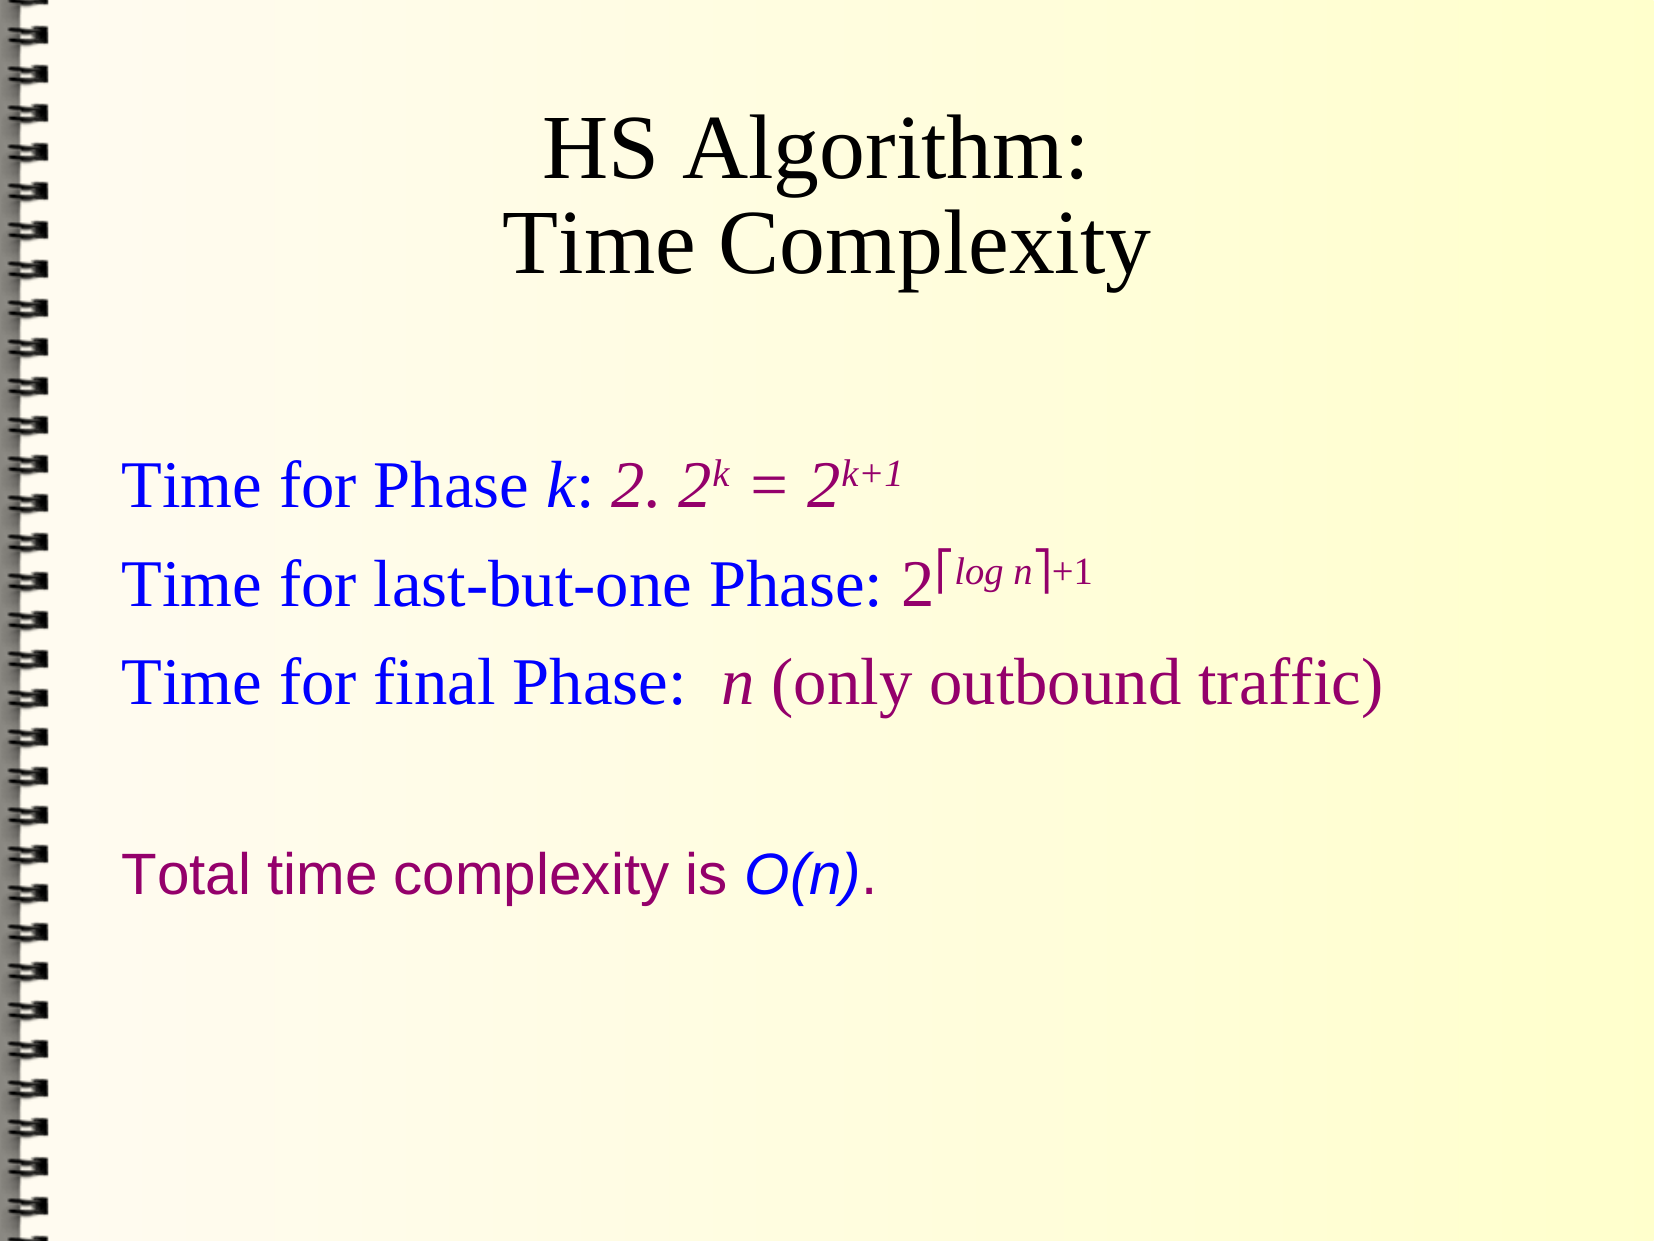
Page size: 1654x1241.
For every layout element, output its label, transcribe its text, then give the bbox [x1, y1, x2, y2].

list Time for Phase k: 2. 2k = 2k+1 Time for last-but-one Phase: 2⎡log n⎤+1 Time for final Phase: n (only outbound traffic) Total time complexity is O(n). [121, 344, 1534, 1112]
picture [0, 0, 1654, 1241]
title HS Algorithm: Time Complexity [121, 89, 1534, 301]
